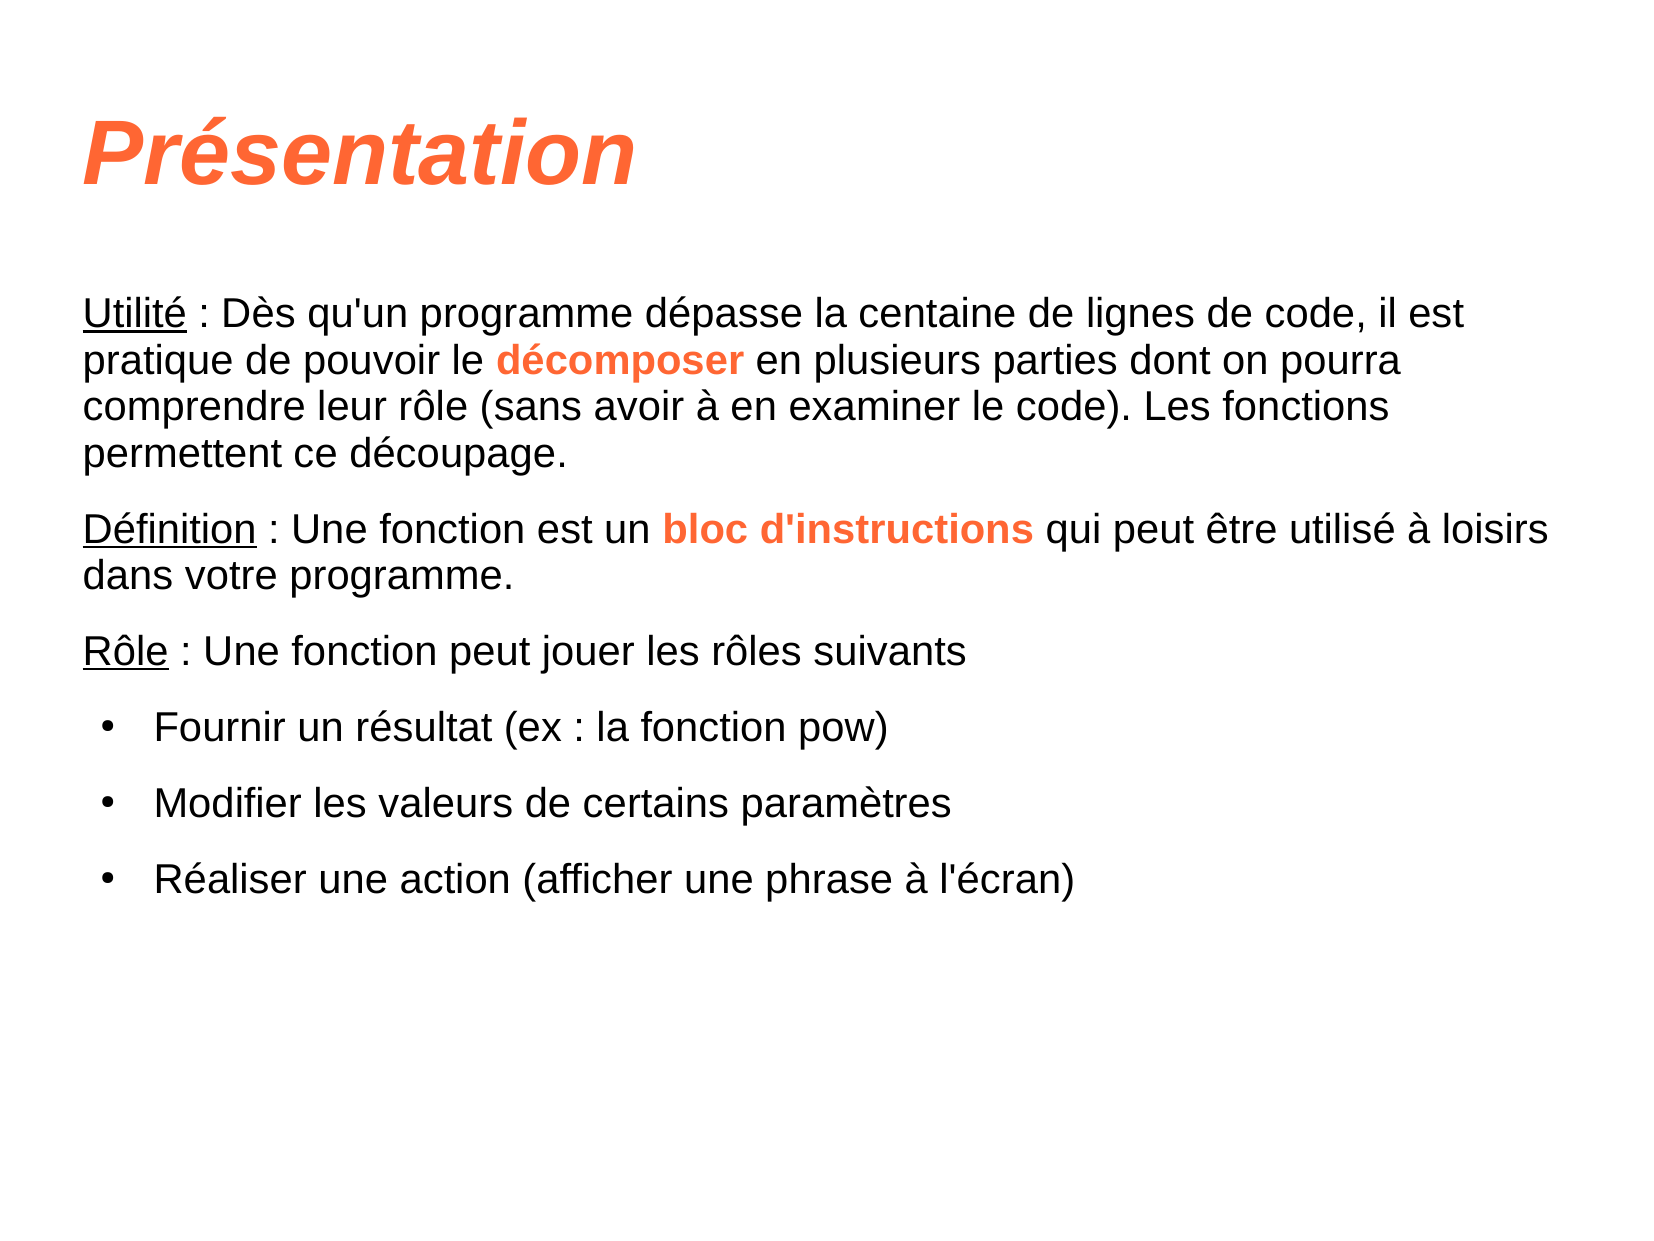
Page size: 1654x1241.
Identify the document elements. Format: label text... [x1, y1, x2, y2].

title Présentation [82, 49, 1571, 257]
list Utilité : Dès qu'un programme dépasse la centaine de lignes de code, il est pratique de pouvoir le décomposer en plusieurs parties dont on pourra comprendre leur rôle (sans avoir à en examiner le code). Les fonctions permettent ce découpage. Définition : Une fonction est un bloc d'instructions qui peut être utilisé à loisirs dans votre programme. Rôle : Une fonction peut jouer les rôles suivants Fournir un résultat (ex : la fonction pow) Modifier les valeurs de certains paramètres Réaliser une action (afficher une phrase à l'écran) [82, 290, 1571, 1109]
